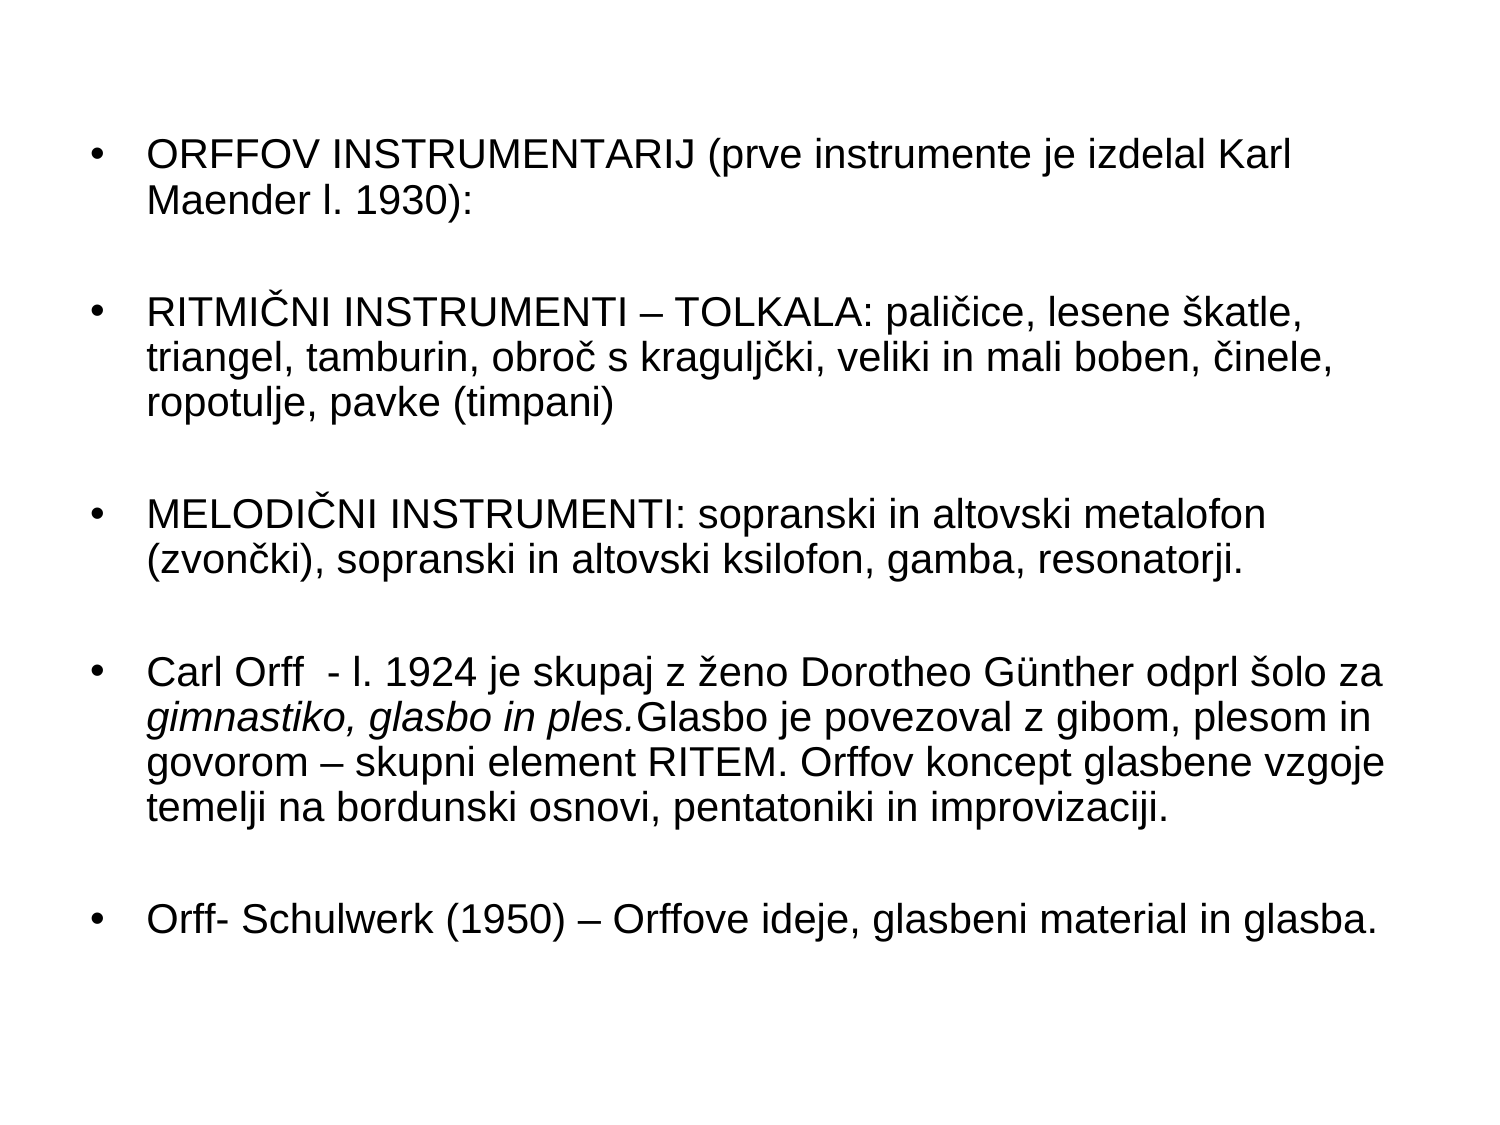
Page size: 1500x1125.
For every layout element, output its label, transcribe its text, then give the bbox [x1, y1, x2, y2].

list ORFFOV INSTRUMENTARIJ (prve instrumente je izdelal Karl Maender l. 1930): RITMIČNI INSTRUMENTI – TOLKALA: paličice, lesene škatle, triangel, tamburin, obroč s kraguljčki, veliki in mali boben, činele, ropotulje, pavke (timpani) MELODIČNI INSTRUMENTI: sopranski in altovski metalofon (zvončki), sopranski in altovski ksilofon, gamba, resonatorji. Carl Orff - l. 1924 je skupaj z ženo Dorotheo Günther odprl šolo za gimnastiko, glasbo in ples.Glasbo je povezoval z gibom, plesom in govorom – skupni element RITEM. Orffov koncept glasbene vzgoje temelji na bordunski osnovi, pentatoniki in improvizaciji. Orff- Schulwerk (1950) – Orffove ideje, glasbeni material in glasba. [75, 125, 1426, 1006]
